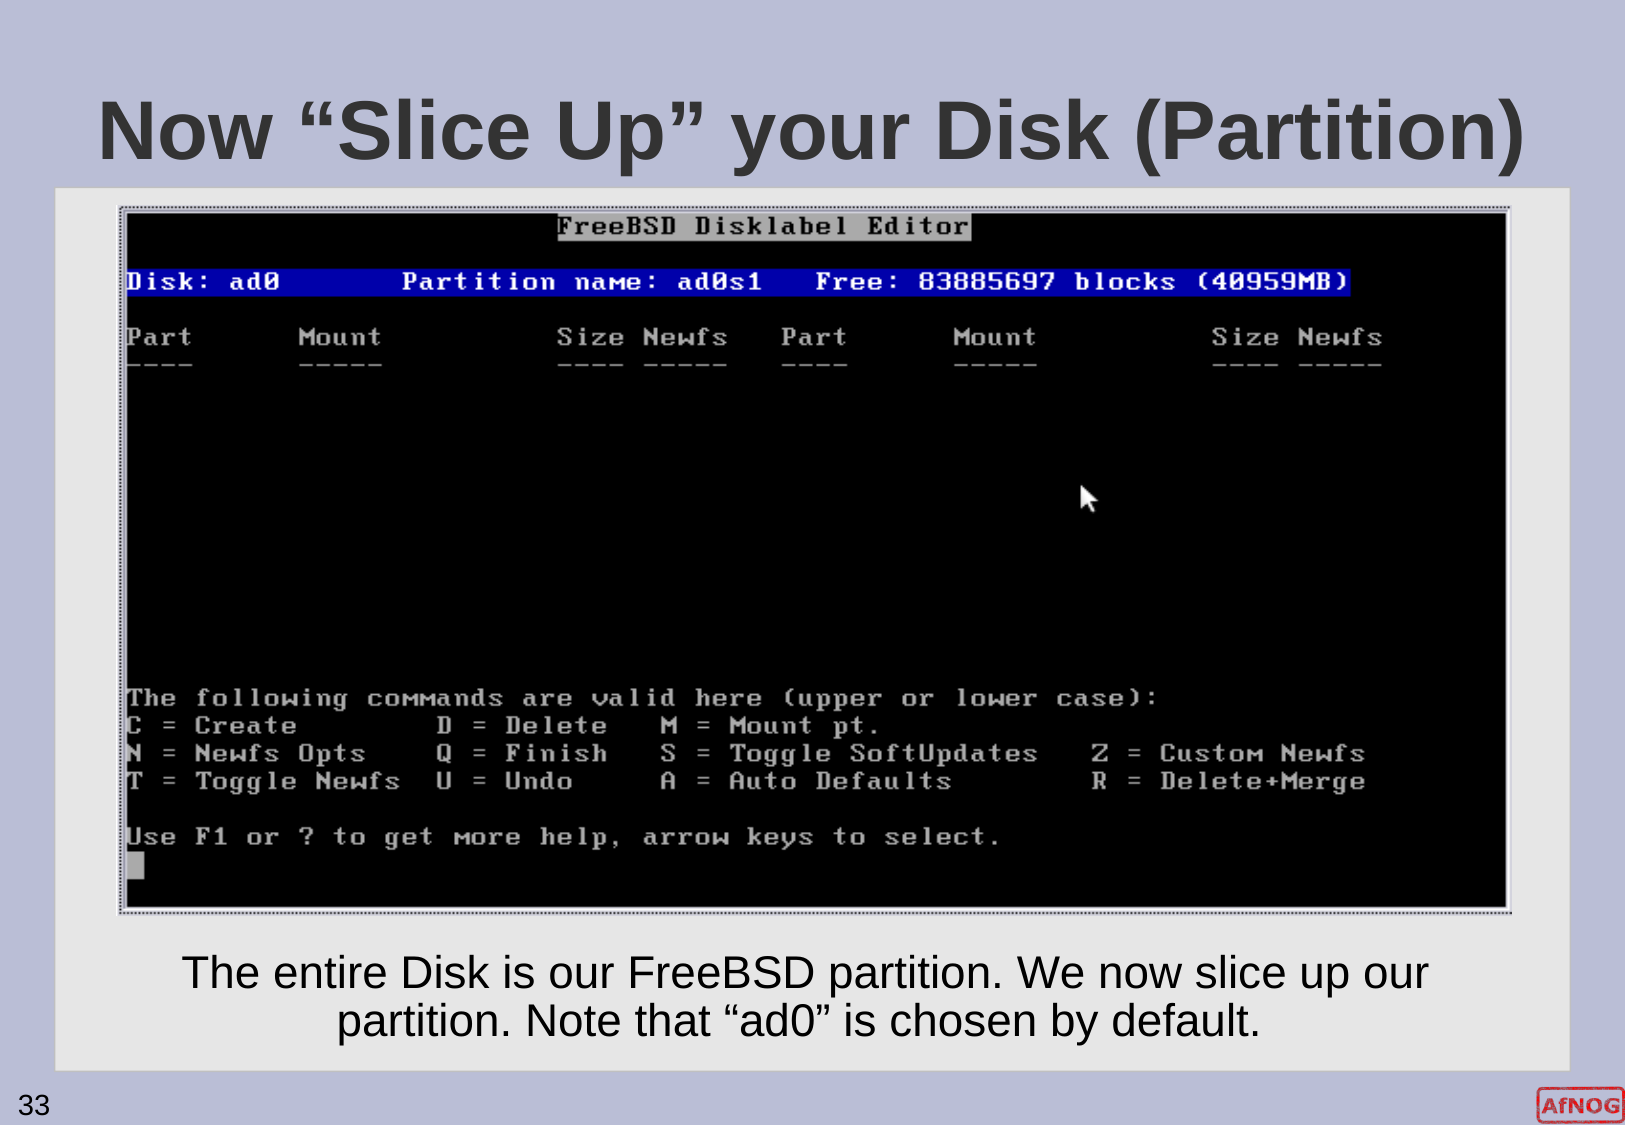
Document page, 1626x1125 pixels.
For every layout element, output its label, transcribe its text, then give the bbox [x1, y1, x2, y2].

picture [1535, 1085, 1626, 1125]
text_box The entire Disk is our FreeBSD partition. We now slice up our partition. Note that “ad0” is chosen by default. [82, 939, 1530, 1055]
title Now “Slice Up” your Disk (Partition) [54, 44, 1571, 215]
picture [116, 205, 1512, 916]
